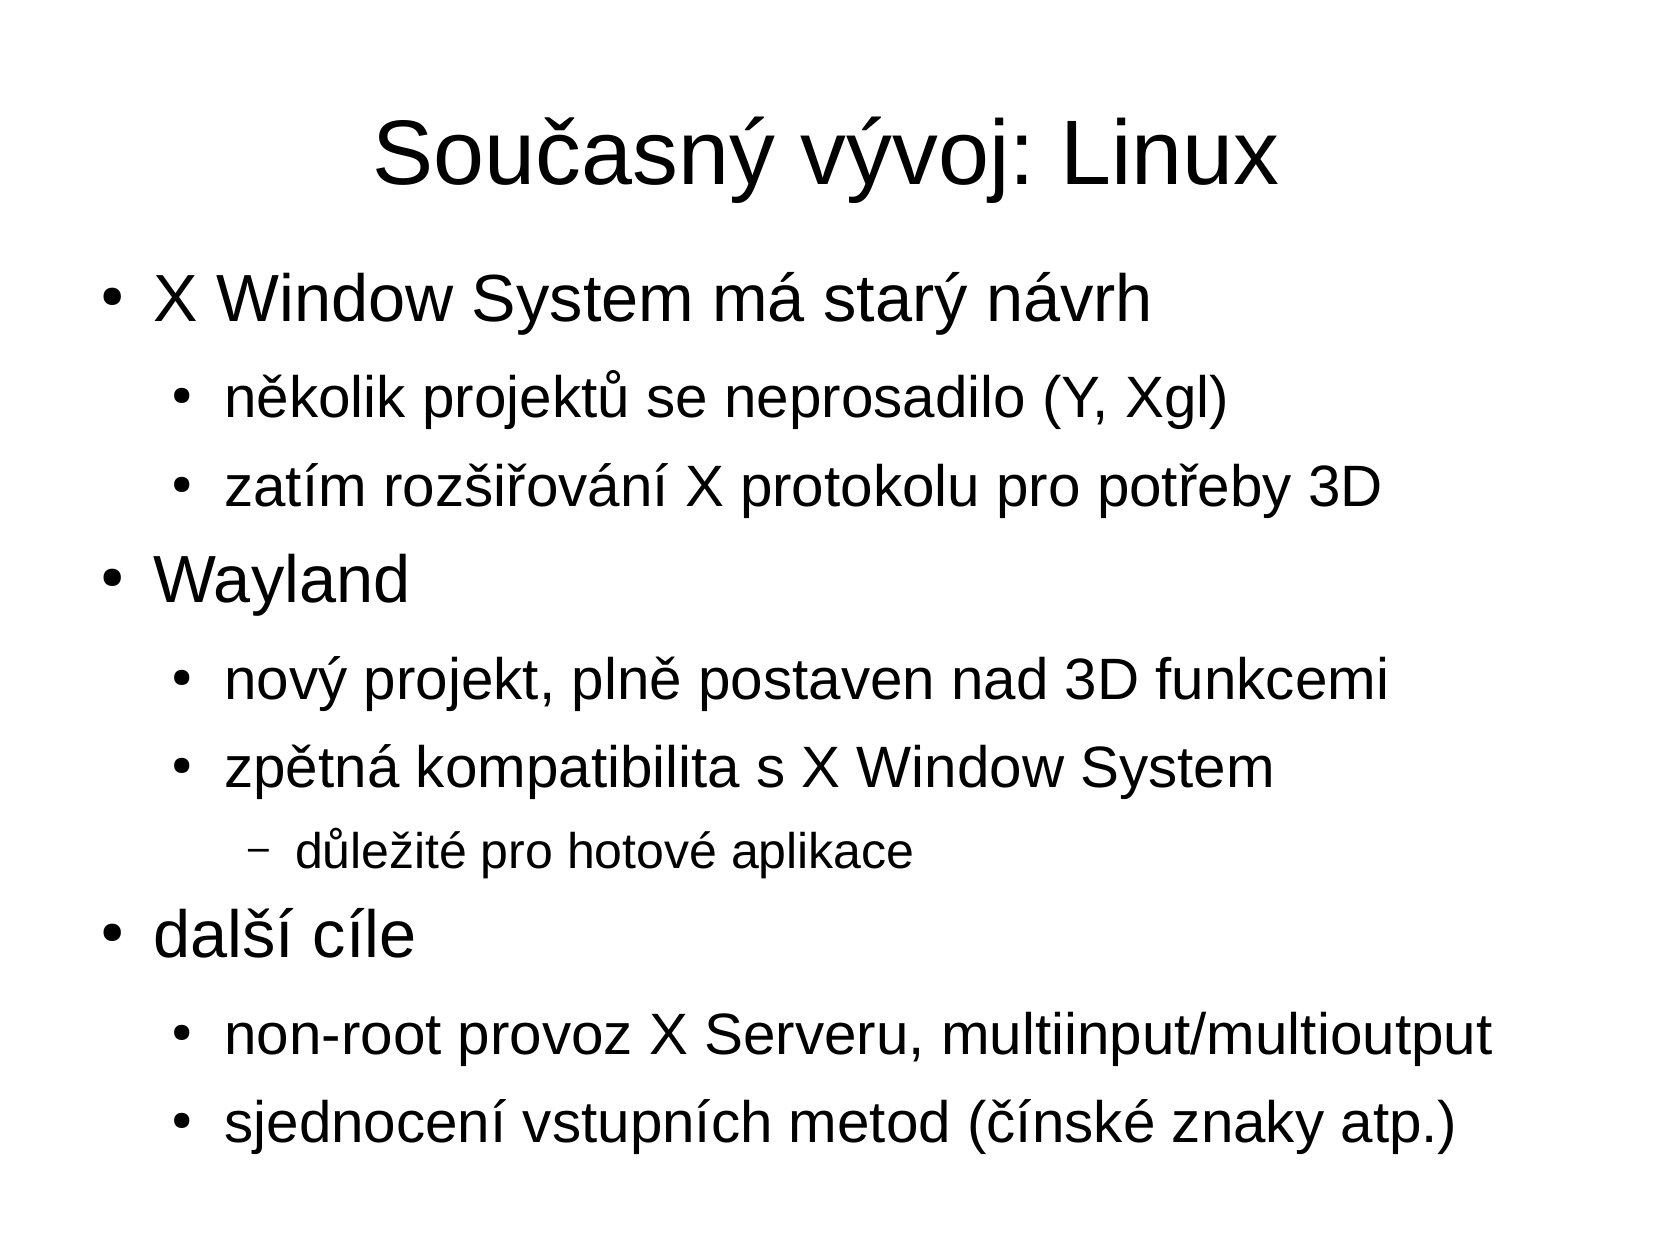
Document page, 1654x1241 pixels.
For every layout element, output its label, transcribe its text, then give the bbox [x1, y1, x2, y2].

list X Window System má starý návrh několik projektů se neprosadilo (Y, Xgl) zatím rozšiřování X protokolu pro potřeby 3D Wayland nový projekt, plně postaven nad 3D funkcemi zpětná kompatibilita s X Window System důležité pro hotové aplikace další cíle non-root provoz X Serveru, multiinput/multioutput sjednocení vstupních metod (čínské znaky atp.) [82, 260, 1571, 1156]
title Současný vývoj: Linux [82, 56, 1571, 250]
